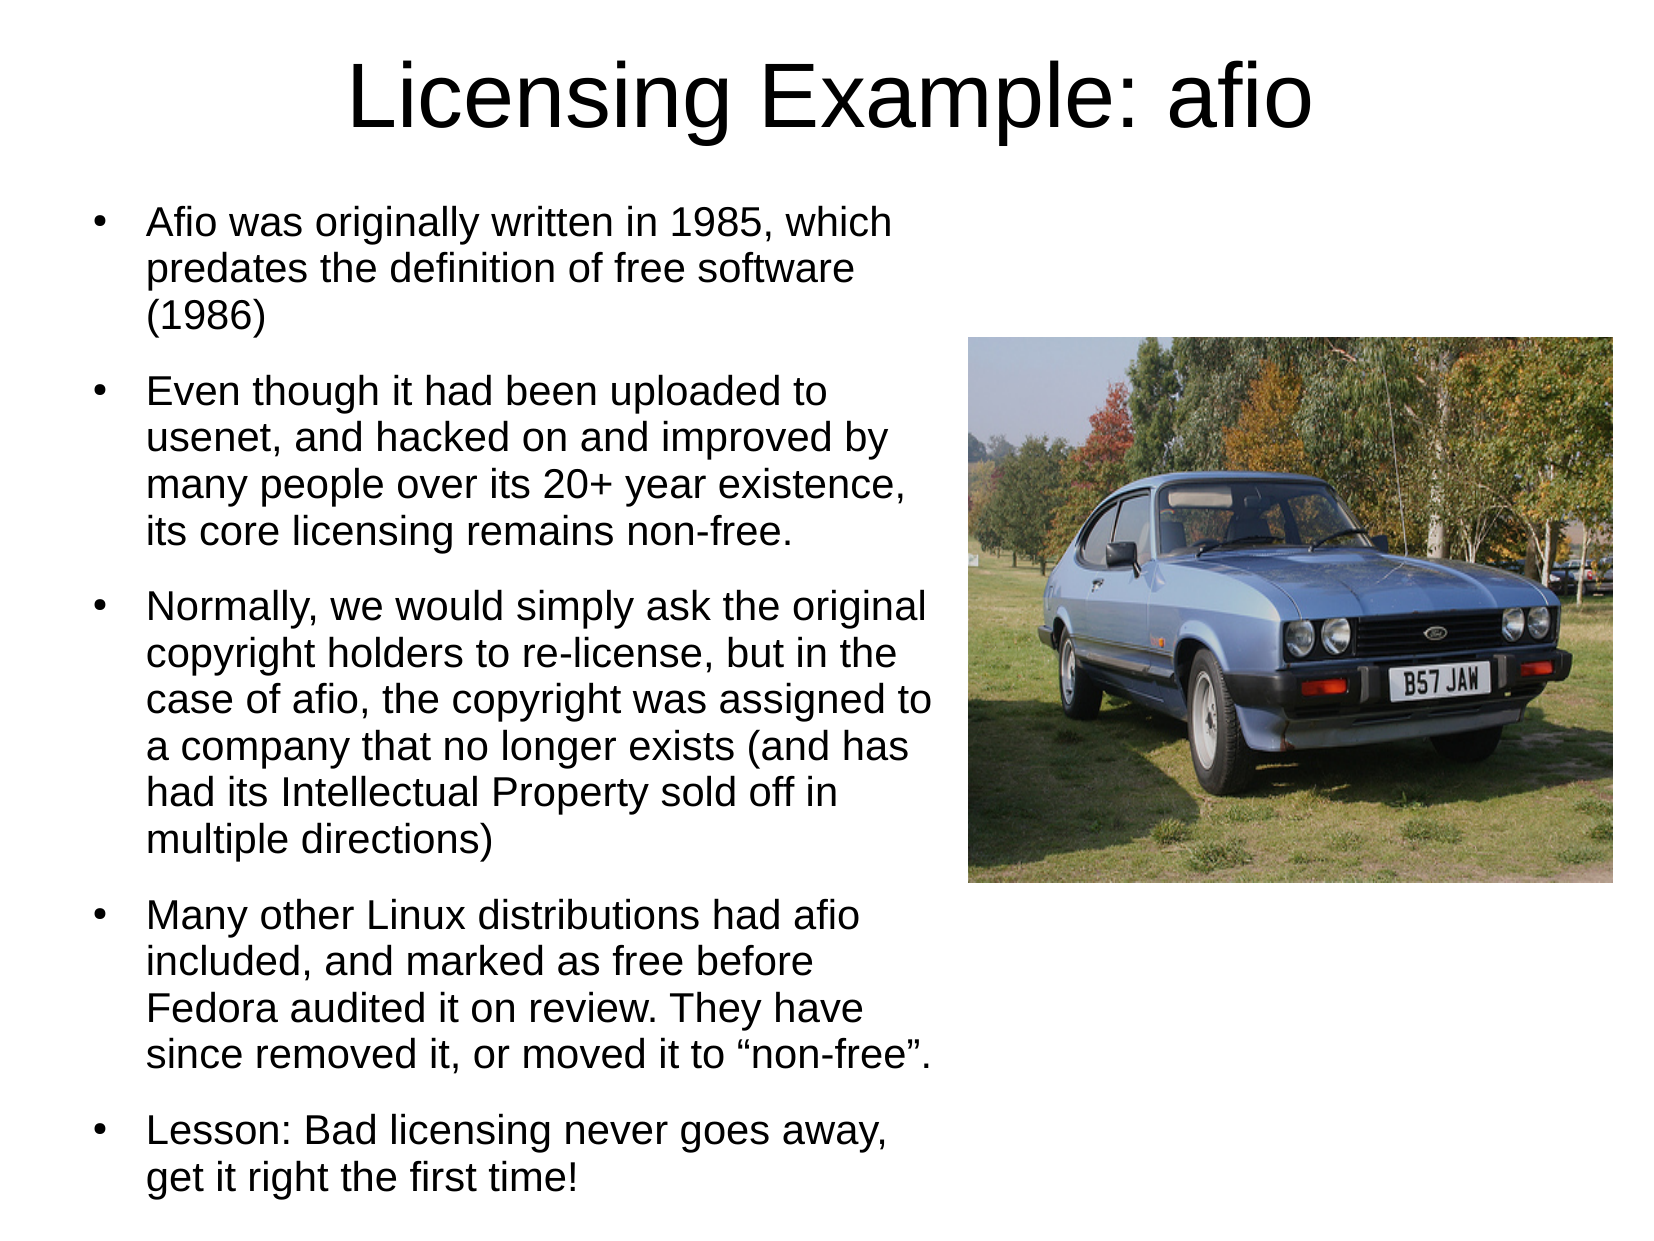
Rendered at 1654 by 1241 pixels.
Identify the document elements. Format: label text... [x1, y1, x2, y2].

list Afio was originally written in 1985, which predates the definition of free software (1986) Even though it had been uploaded to usenet, and hacked on and improved by many people over its 20+ year existence, its core licensing remains non-free. Normally, we would simply ask the original copyright holders to re-license, but in the case of afio, the copyright was assigned to a company that no longer exists (and has had its Intellectual Property sold off in multiple directions) Many other Linux distributions had afio included, and marked as free before Fedora audited it on review. They have since removed it, or moved it to “non-free”. Lesson: Bad licensing never goes away, get it right the first time! [75, 198, 938, 1201]
title Licensing Example: afio [86, 0, 1576, 193]
picture [968, 337, 1613, 883]
